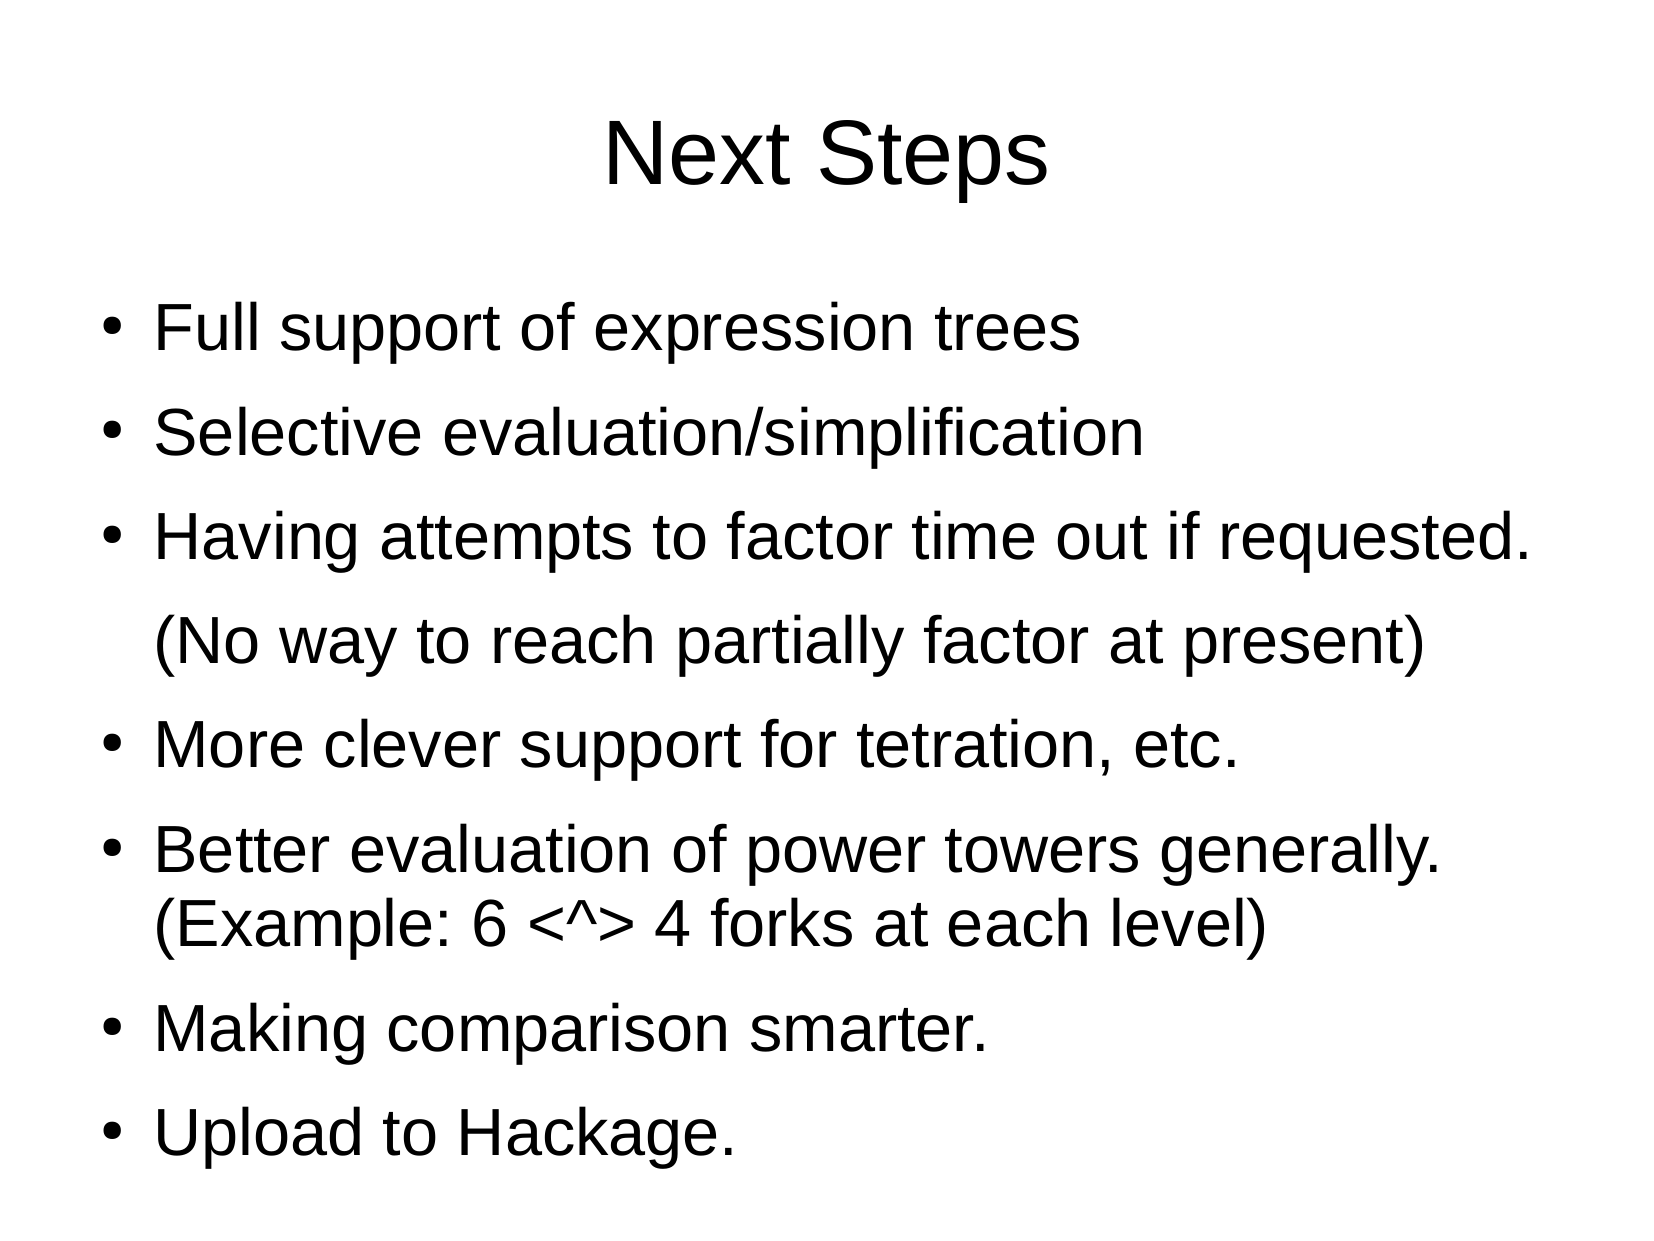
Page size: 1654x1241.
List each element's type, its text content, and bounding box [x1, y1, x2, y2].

title Next Steps [82, 49, 1571, 257]
list Full support of expression trees Selective evaluation/simplification Having attempts to factor time out if requested. (No way to reach partially factor at present) More clever support for tetration, etc. Better evaluation of power towers generally. (Example: 6 <^> 4 forks at each level) Making comparison smarter. Upload to Hackage. [82, 290, 1571, 1010]
